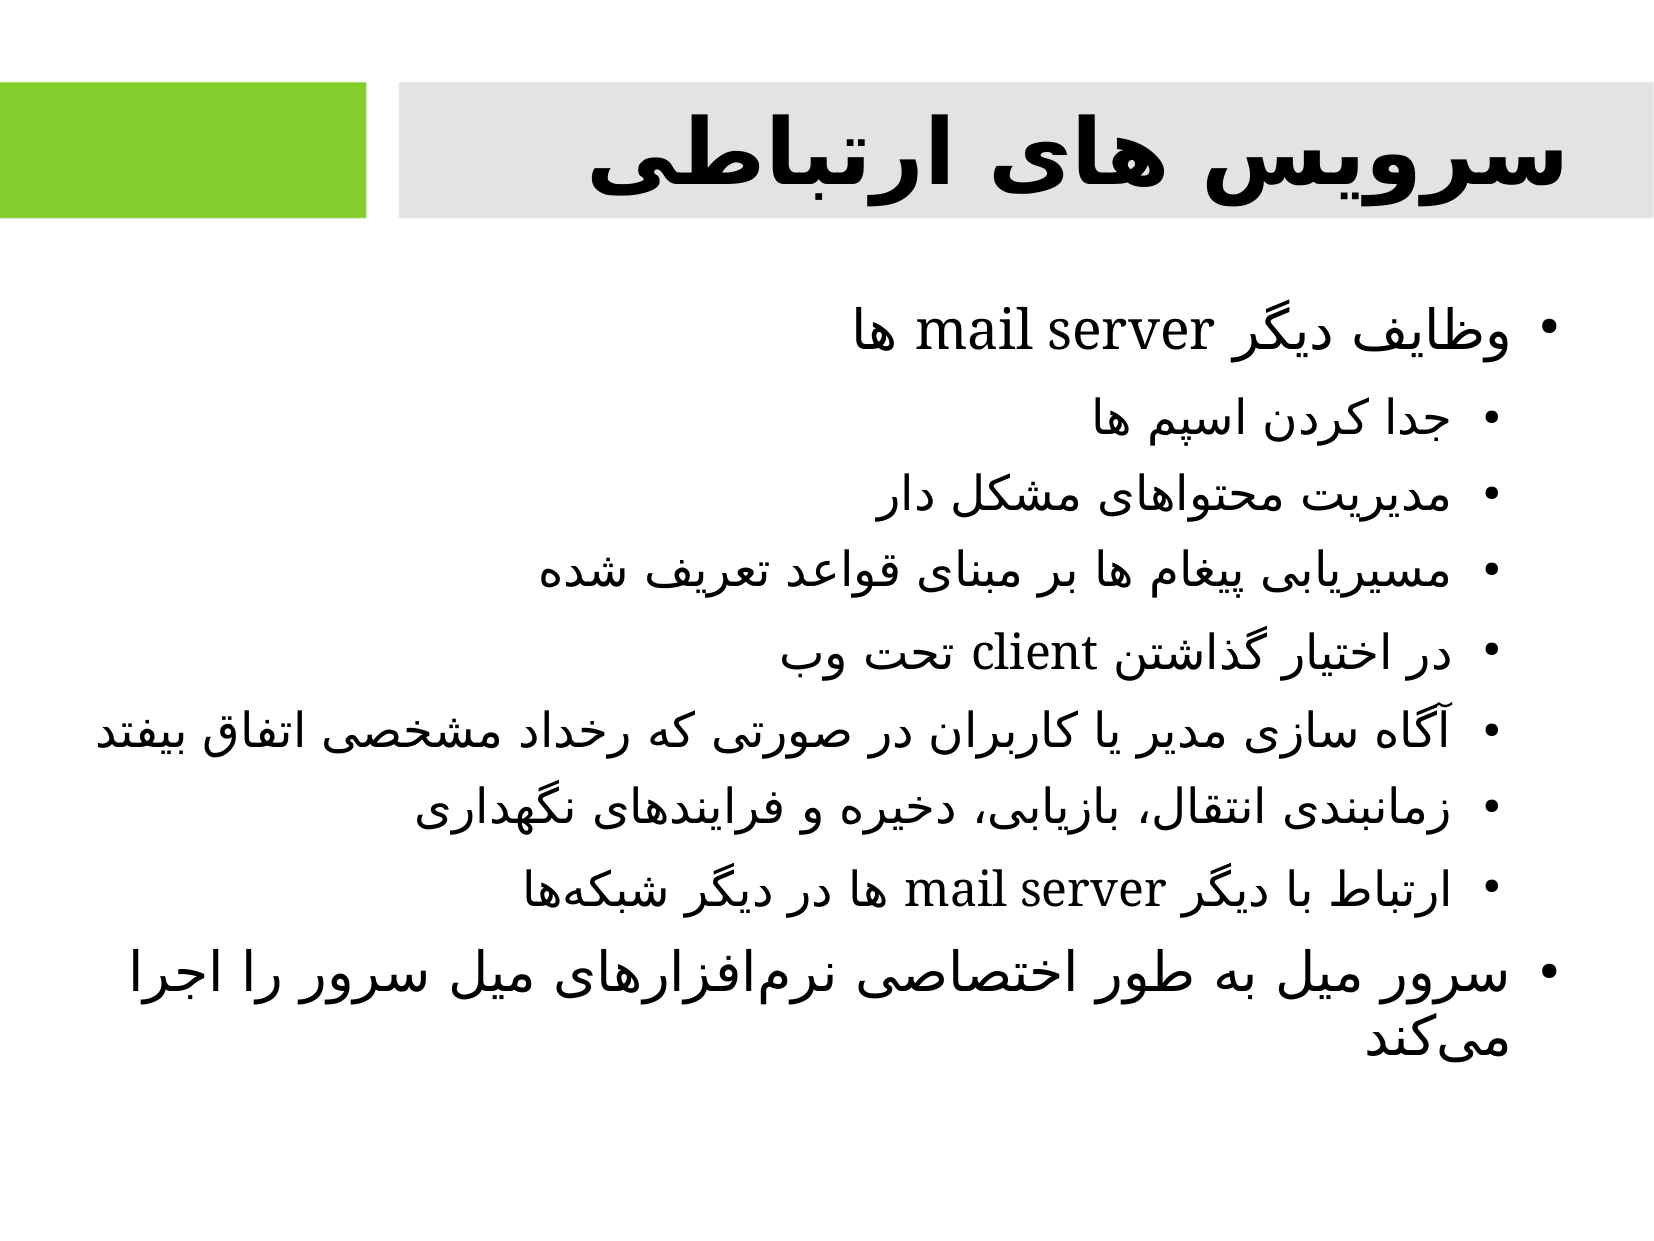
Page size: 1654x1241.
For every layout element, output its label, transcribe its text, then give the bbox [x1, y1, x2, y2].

picture [0, 0, 1654, 1241]
title سرویس های ارتباطی [82, 56, 1571, 250]
list وظایف دیگر mail server ها جدا کردن اسپم ها مدیریت محتواهای مشکل دار مسیریابی پیغام ها بر مبنای قواعد تعریف شده در اختیار گذاشتن client تحت وب آگاه سازی مدیر یا کاربران در صورتی که رخداد مشخصی اتفاق بیفتد زمانبندی انتقال، بازیابی، دخیره و فرایندهای نگهداری ارتباط با دیگر mail server ها در دیگر شبکه‌ها سرور میل به طور اختصاصی نرم‌افزارهای میل سرور را اجرا می‌کند [82, 290, 1571, 1109]
